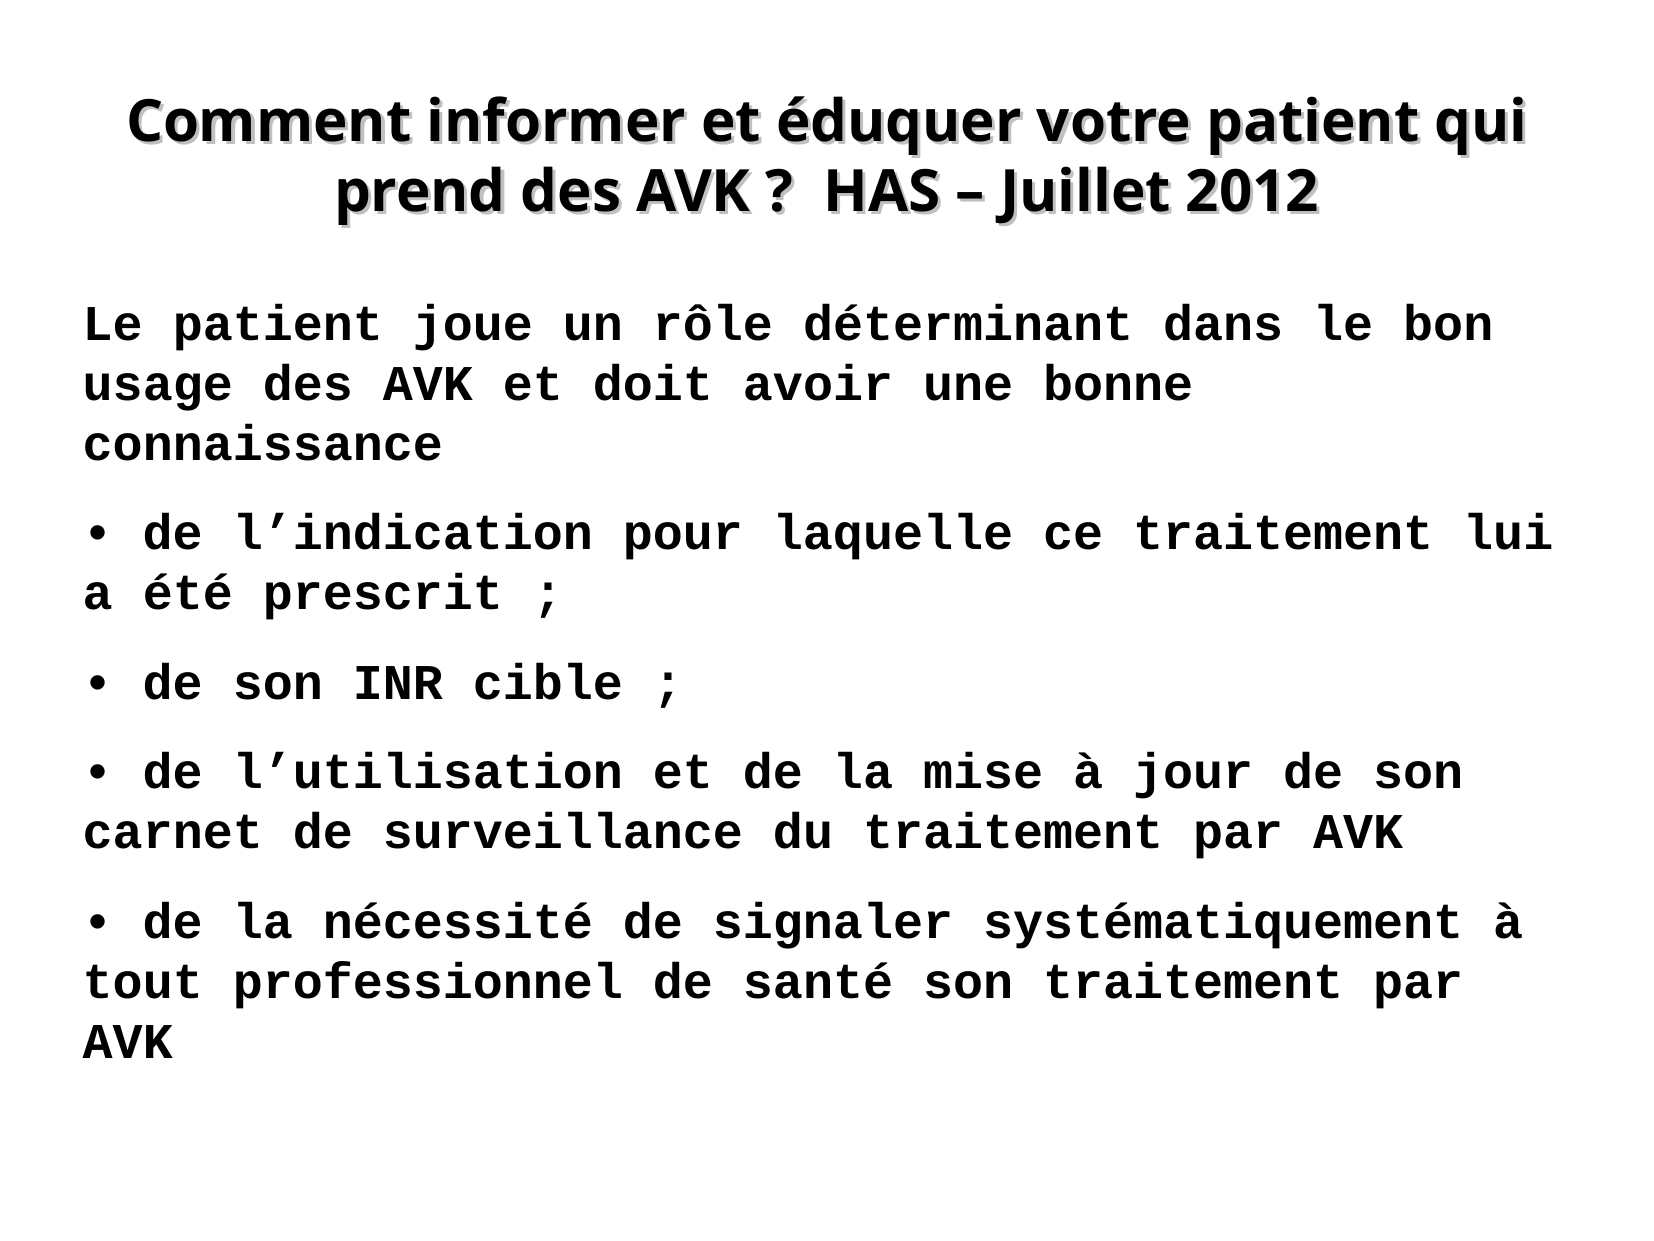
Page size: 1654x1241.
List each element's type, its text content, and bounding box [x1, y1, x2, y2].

list Le patient joue un rôle déterminant dans le bon usage des AVK et doit avoir une bonne connaissance • de l’indication pour laquelle ce traitement lui a été prescrit ; • de son INR cible ; • de l’utilisation et de la mise à jour de son carnet de surveillance du traitement par AVK • de la nécessité de signaler systématiquement à tout professionnel de santé son traitement par AVK [82, 290, 1571, 1123]
title Comment informer et éduquer votre patient qui prend des AVK ? HAS – Juillet 2012 [82, 49, 1571, 257]
